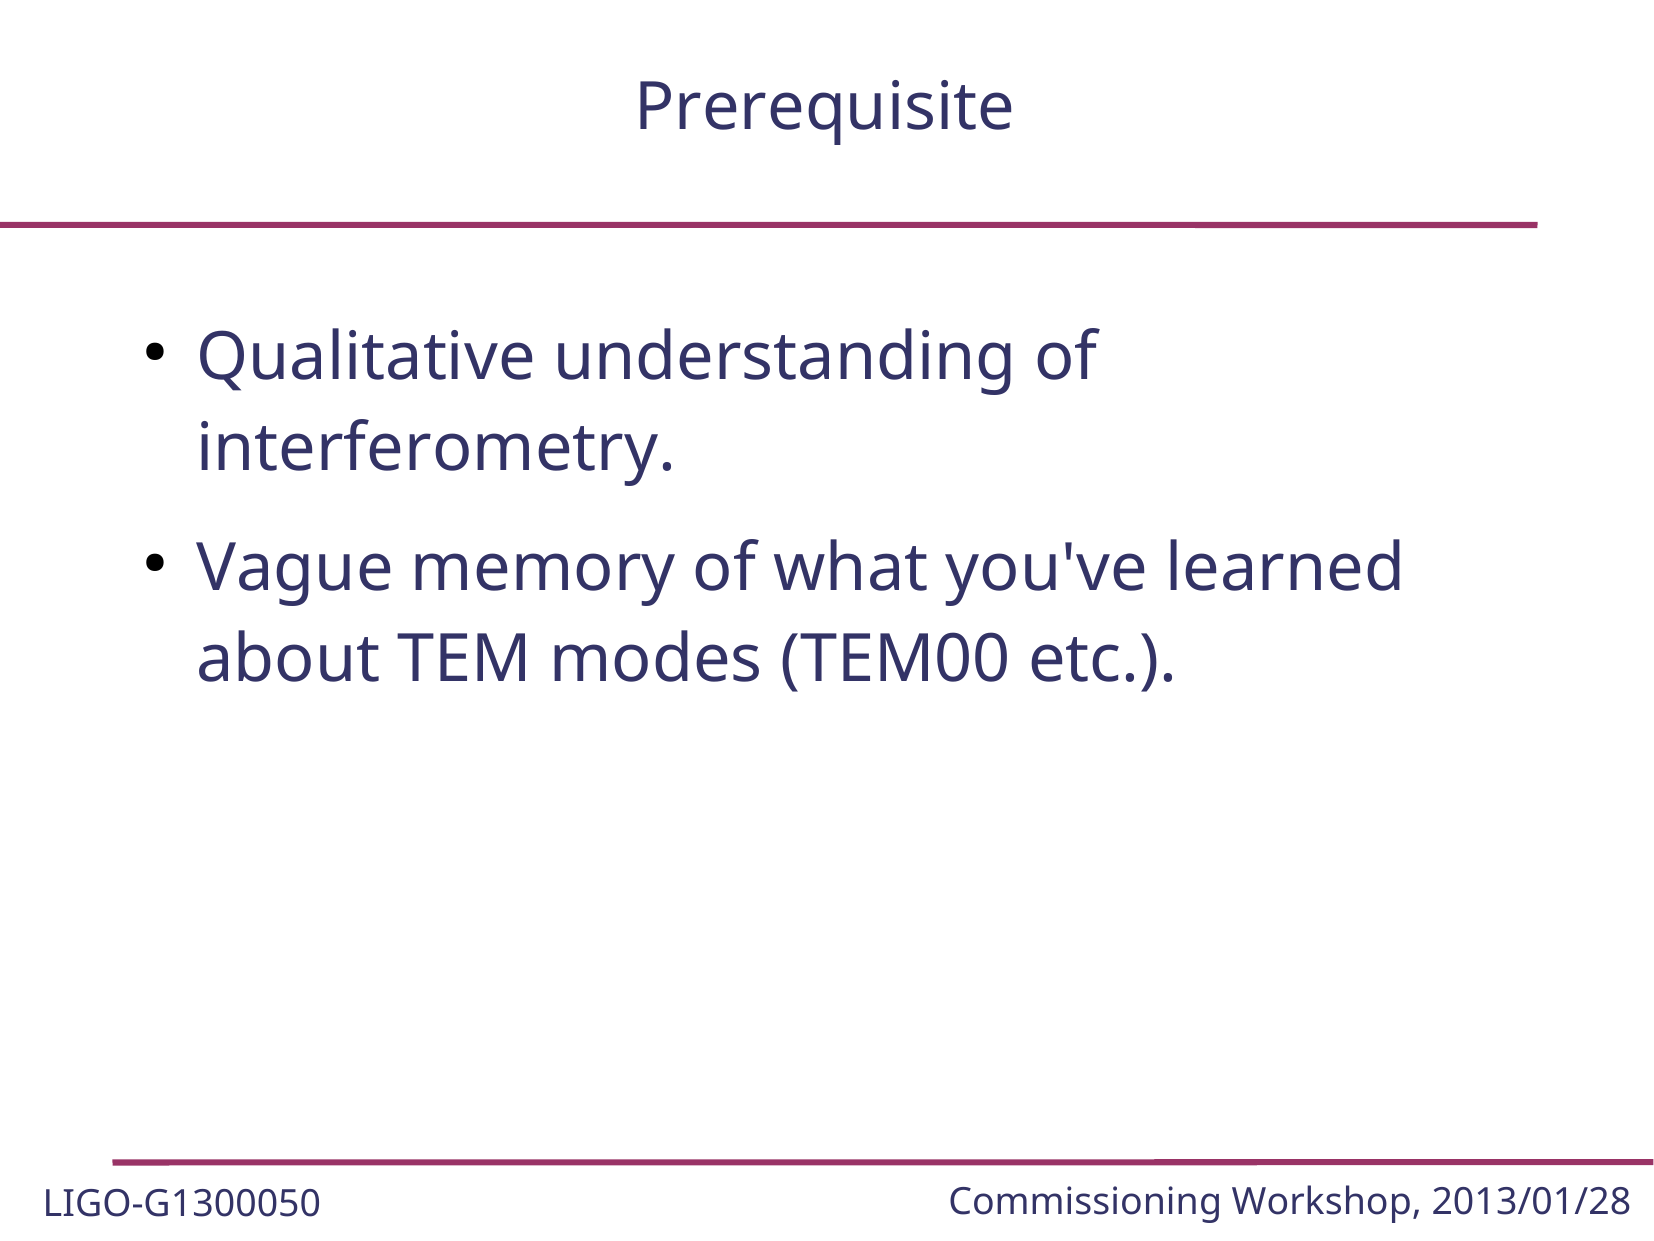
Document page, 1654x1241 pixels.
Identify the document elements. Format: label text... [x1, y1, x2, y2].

list Qualitative understanding of interferometry. Vague memory of what you've learned about TEM modes (TEM00 etc.). [125, 307, 1538, 1012]
title Prerequisite [187, 0, 1463, 208]
